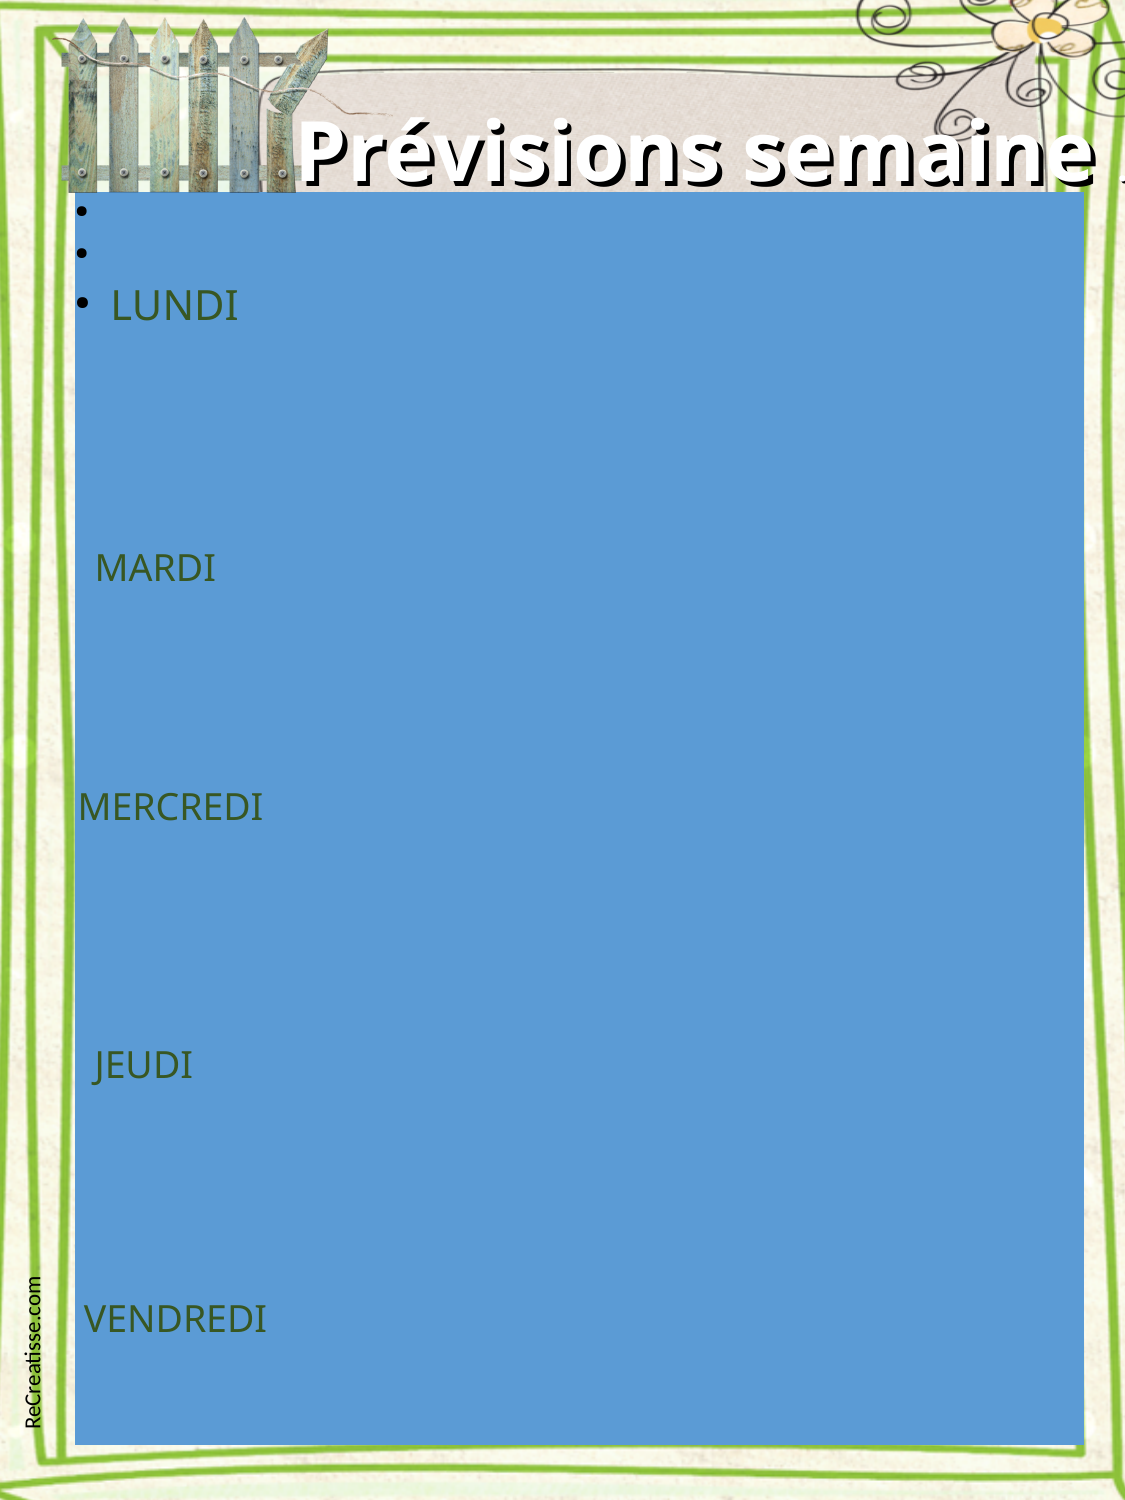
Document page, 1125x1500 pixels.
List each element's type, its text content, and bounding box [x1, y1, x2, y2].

text_box MARDI [80, 536, 231, 596]
text_box VENDREDI [69, 1287, 283, 1347]
table_cell [286, 943, 1084, 1194]
text_box JEUDI [80, 1033, 209, 1094]
table_cell [75, 943, 286, 1194]
table_cell [286, 693, 1084, 943]
table_cell [75, 1194, 286, 1445]
table_cell [75, 442, 286, 693]
text_box ReCreatisse.com [10, 1261, 53, 1445]
picture [0, 0, 1125, 1500]
text_box Prévisions semaine …….. [280, 91, 1125, 206]
table_cell [75, 693, 286, 943]
table_cell [286, 442, 1084, 693]
table_cell [286, 1194, 1084, 1445]
table_header [286, 206, 1084, 442]
text_box MERCREDI [63, 776, 279, 836]
table_header LUNDI [75, 193, 286, 442]
